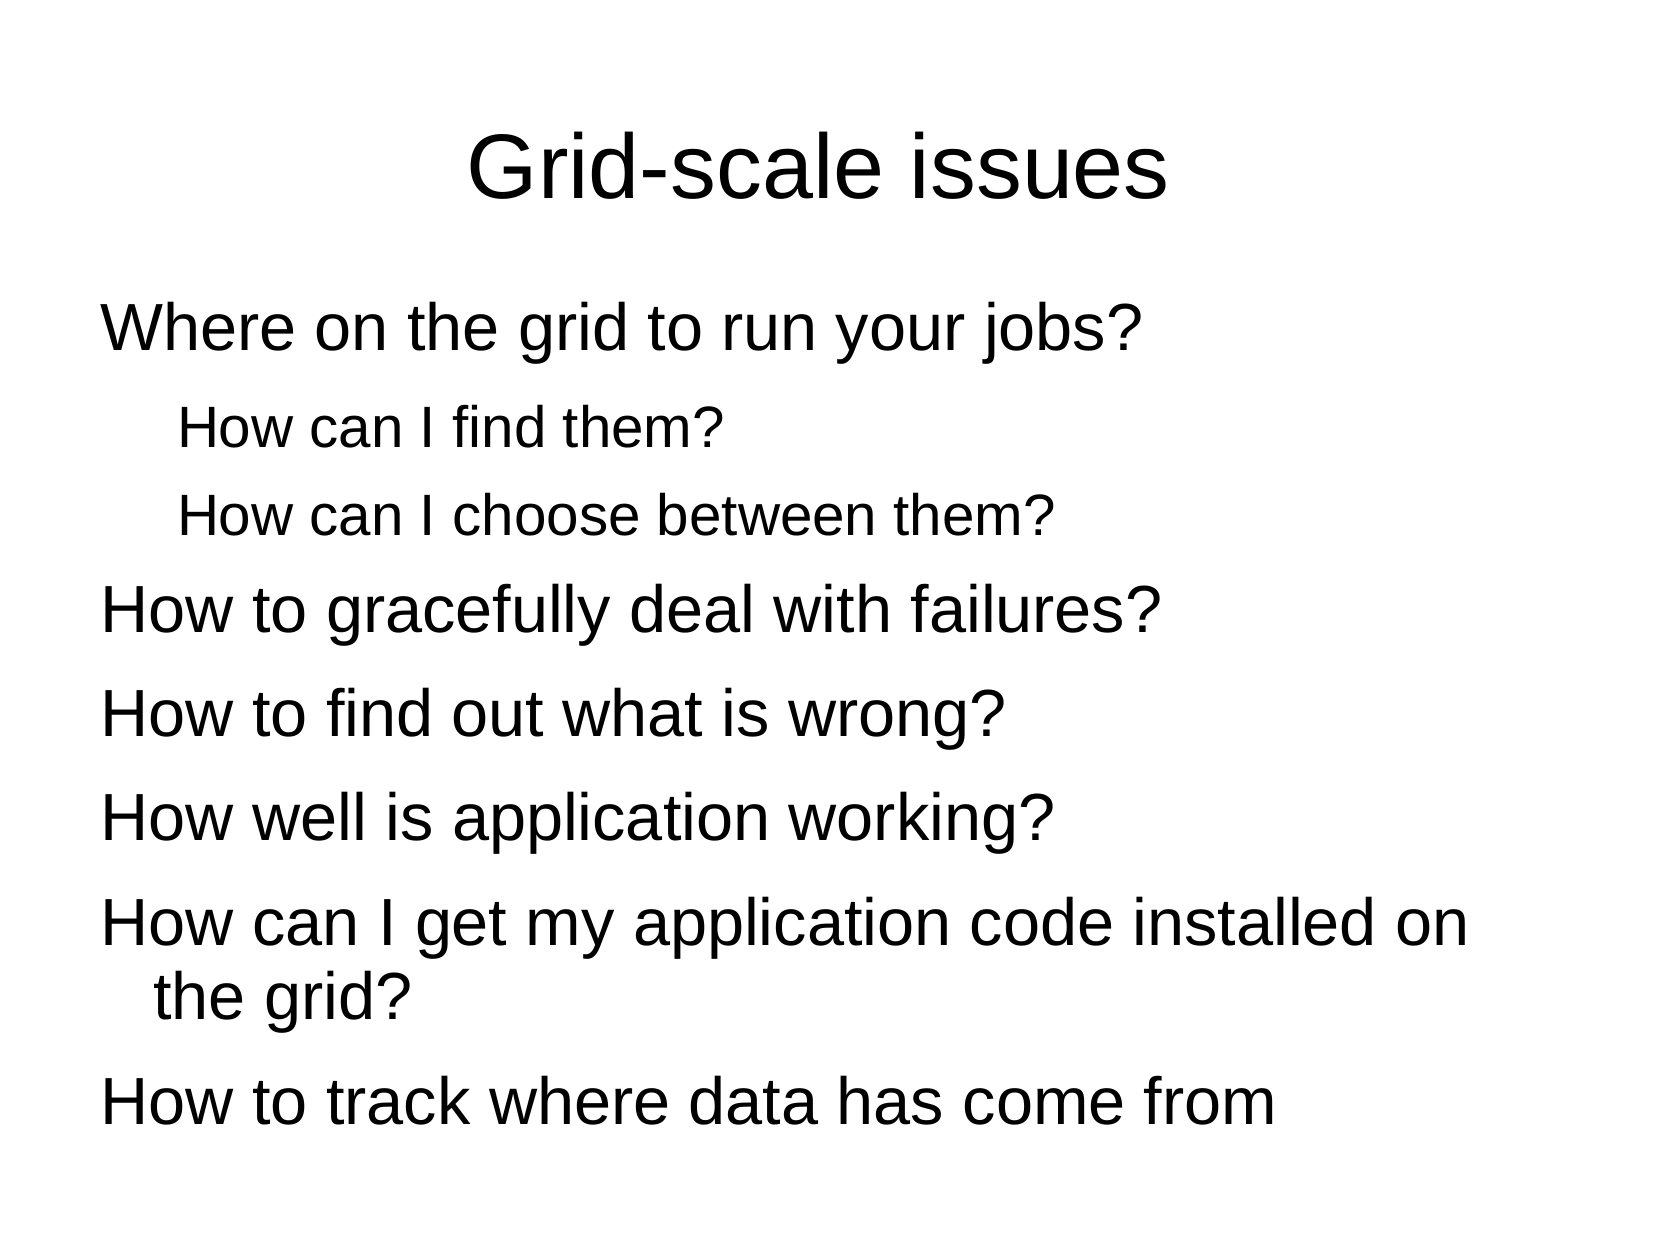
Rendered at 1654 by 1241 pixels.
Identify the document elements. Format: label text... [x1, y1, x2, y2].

list Where on the grid to run your jobs? How can I find them? How can I choose between them? How to gracefully deal with failures? How to find out what is wrong? How well is application working? How can I get my application code installed on the grid? How to track where data has come from [82, 290, 1571, 1157]
title Grid-scale issues [75, 70, 1564, 263]
